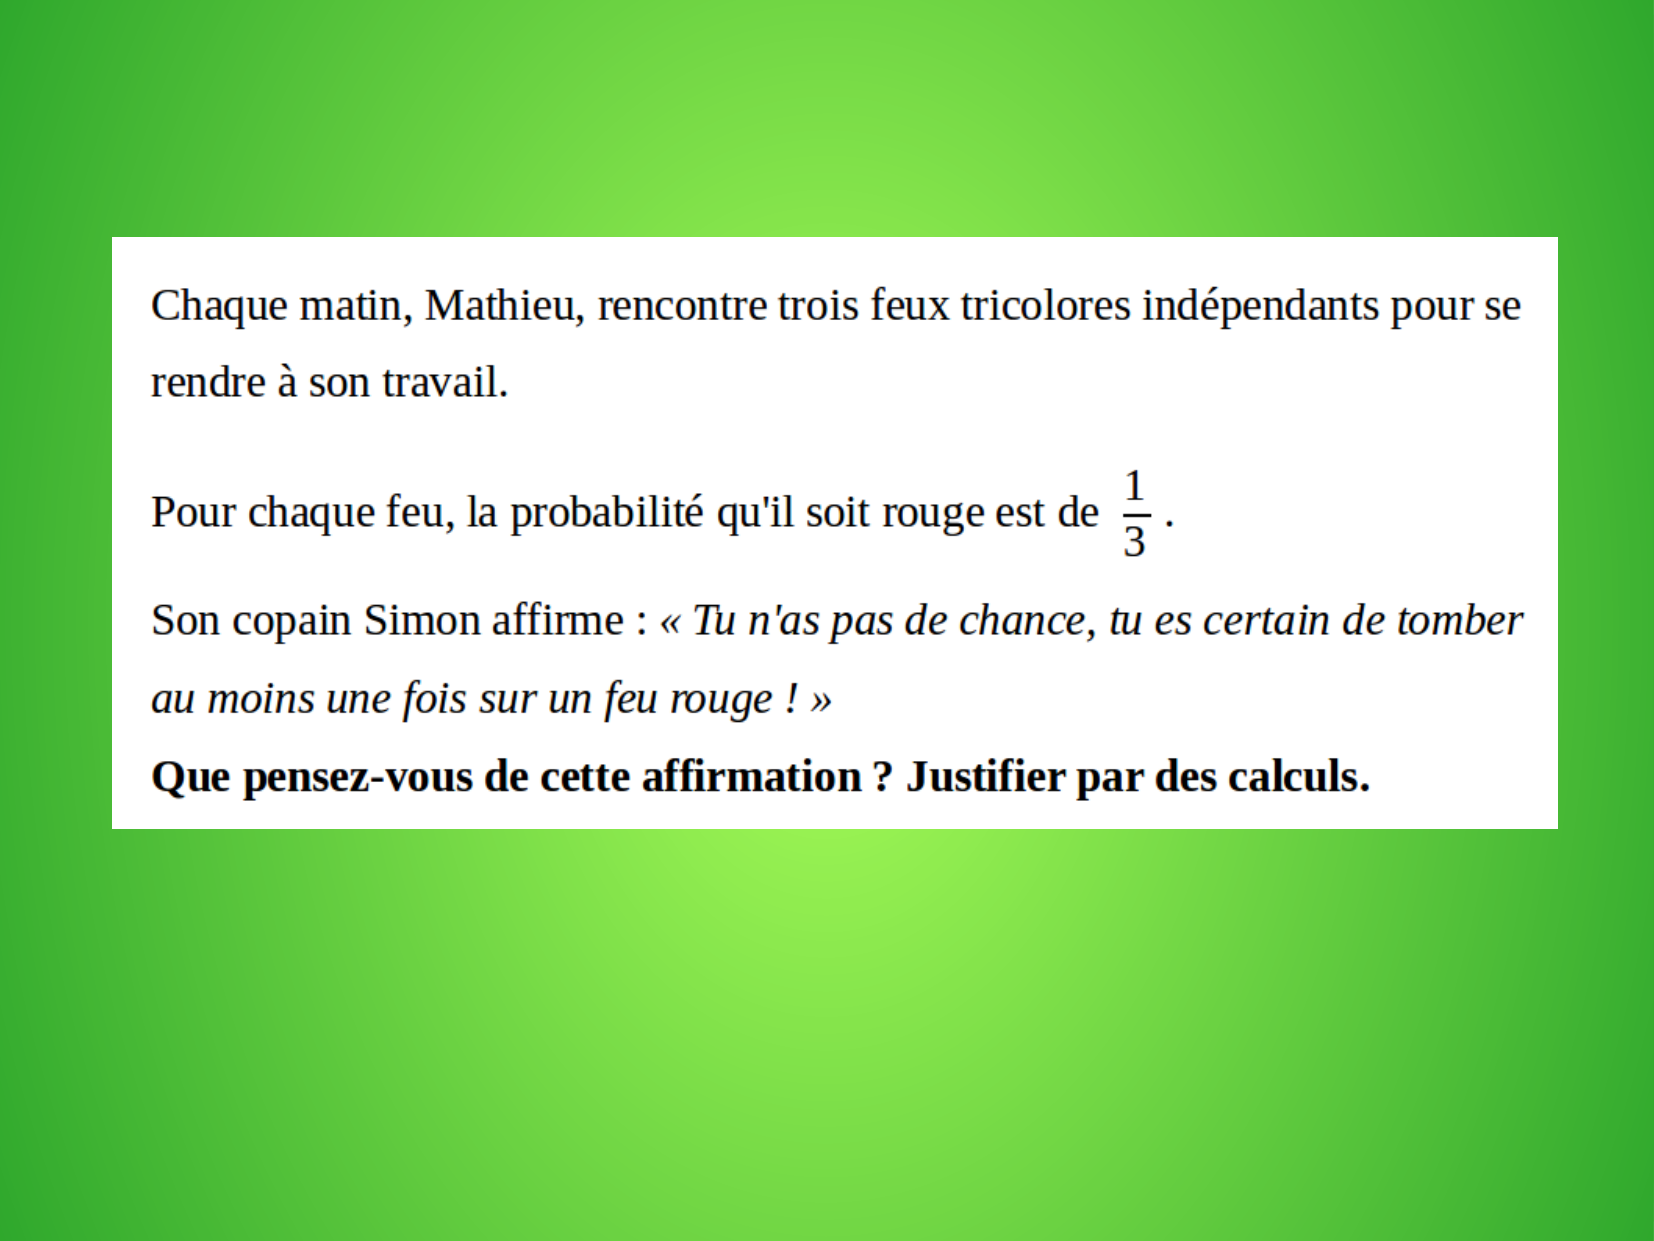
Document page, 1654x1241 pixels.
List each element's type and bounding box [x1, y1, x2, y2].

picture [112, 237, 1558, 829]
